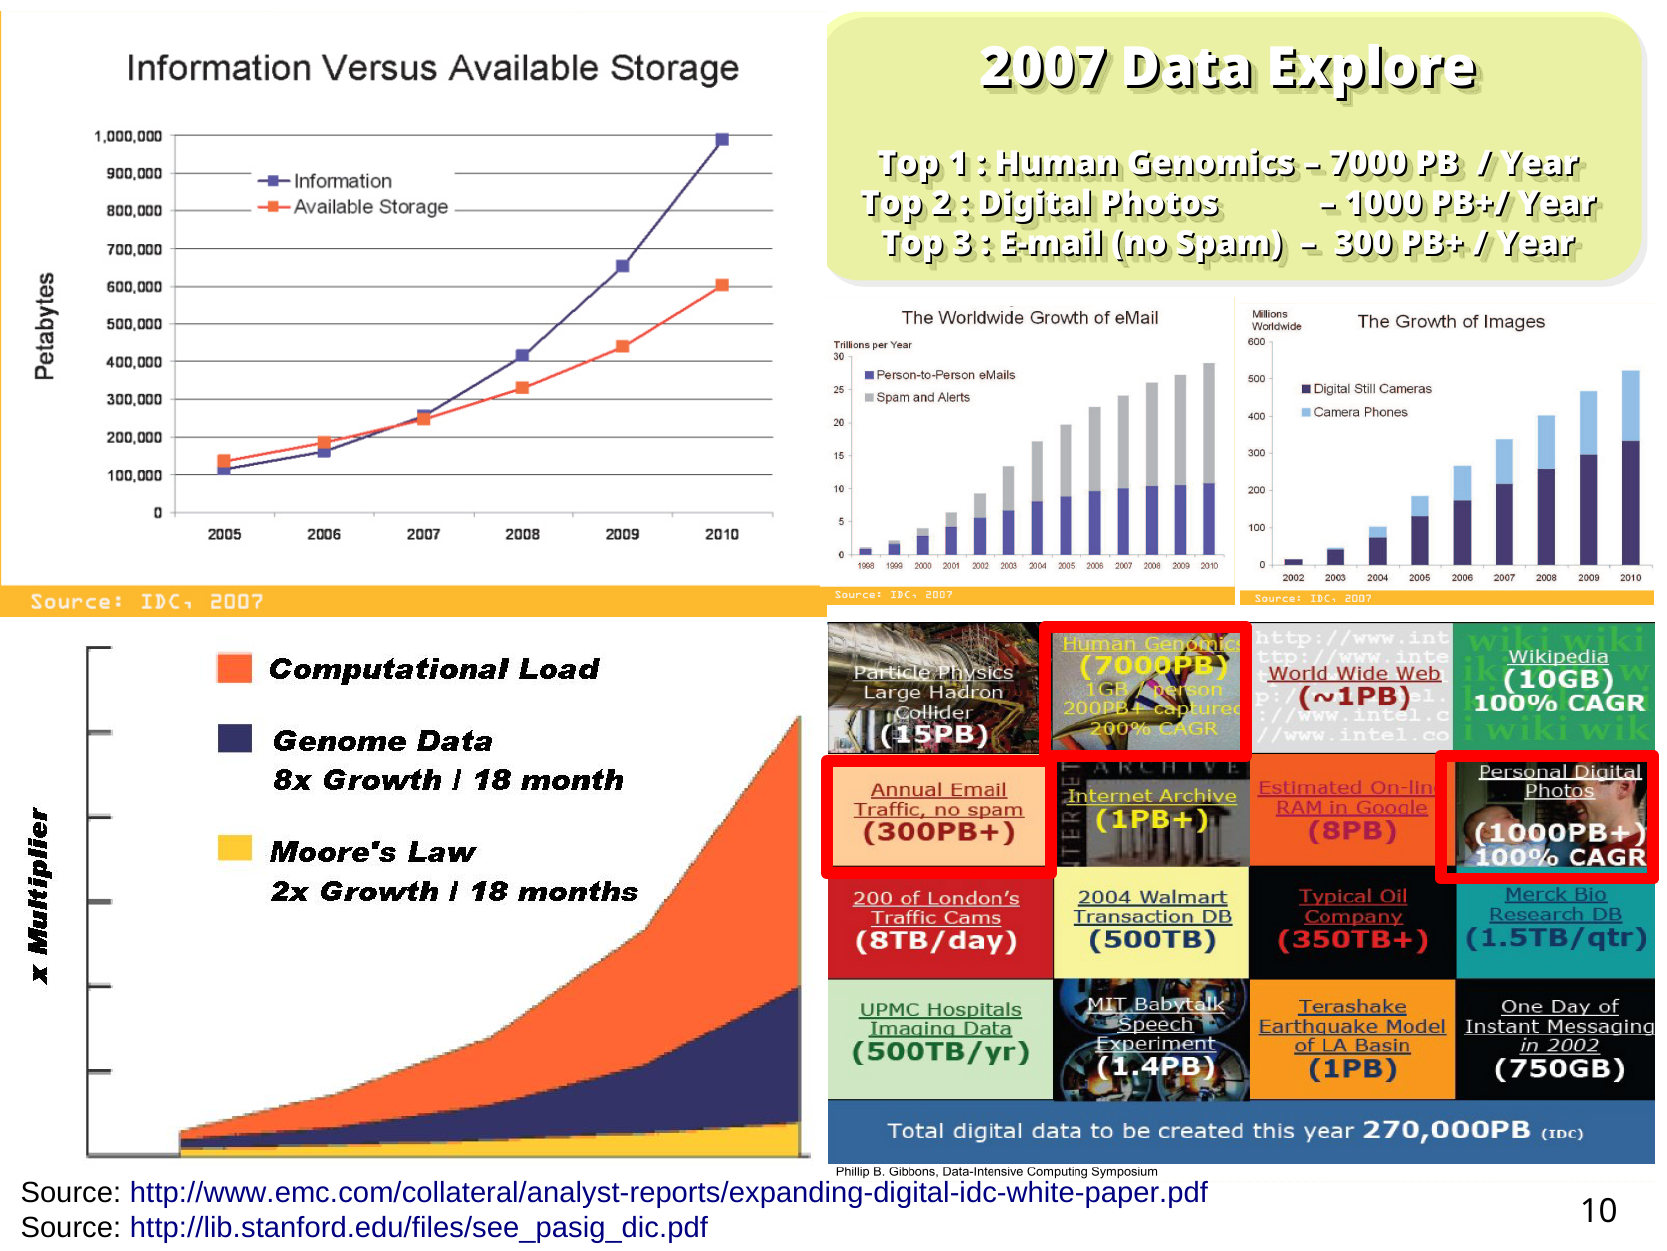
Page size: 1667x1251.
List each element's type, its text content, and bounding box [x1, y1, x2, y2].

picture [1240, 303, 1654, 605]
text_box Source: http://www.emc.com/collateral/analyst-reports/expanding-digital-idc-white-paper.pdf Source: http://lib.stanford.edu/files/see_pasig_dic.pdf [5, 1165, 1276, 1251]
picture [1051, 633, 1240, 750]
picture [833, 767, 1045, 867]
picture [0, 11, 1235, 617]
picture [1447, 762, 1647, 873]
picture [0, 621, 1655, 1182]
text_box 2007 Data Explore Top 1 : Human Genomics – 7000 PB / Year Top 2 : Digital Photos – 1000 PB+/ Year Top 3 : E-mail (no Spam) – 300 PB+ / Year [827, 11, 1642, 281]
